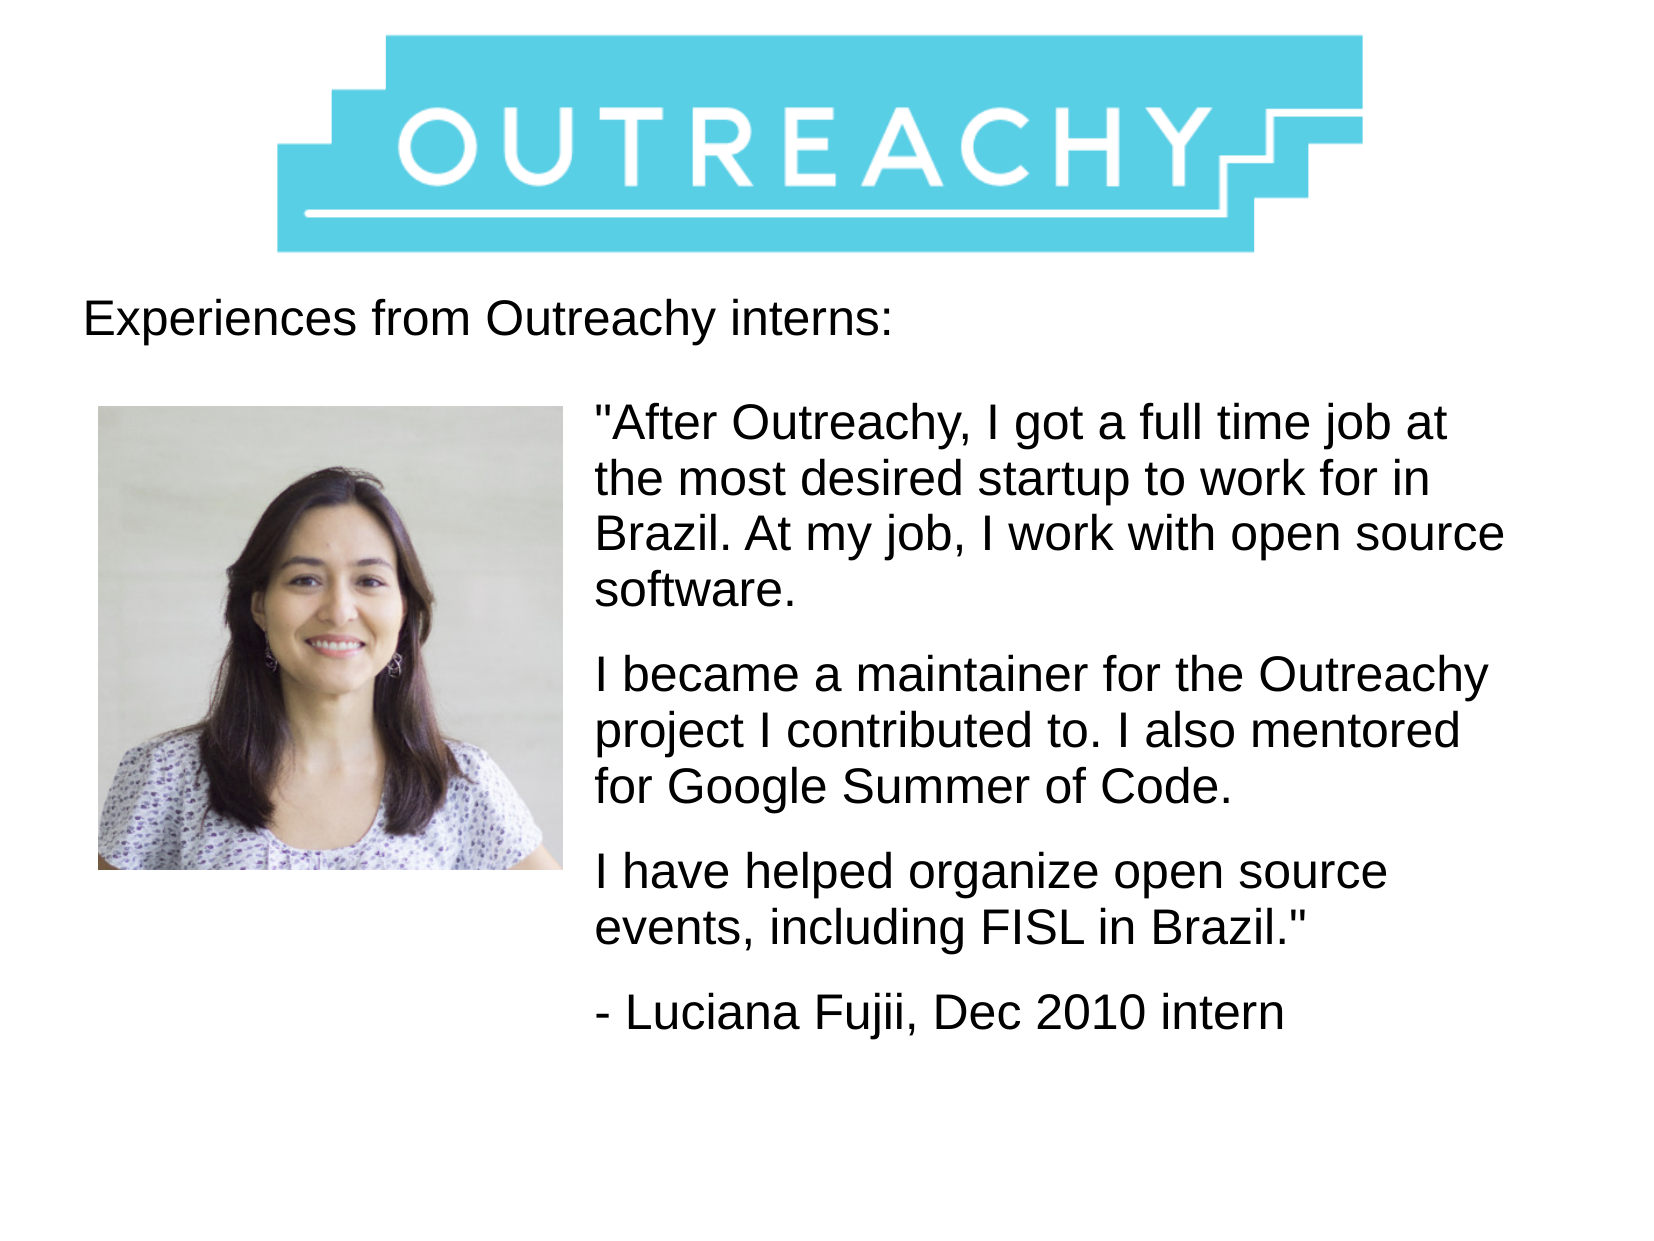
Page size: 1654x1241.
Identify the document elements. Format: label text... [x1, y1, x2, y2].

picture [206, 15, 1447, 270]
picture [98, 406, 563, 871]
list Experiences from Outreachy interns: [82, 290, 1561, 631]
text_box "After Outreachy, I got a full time job at the most desired startup to work for in Brazil. At my job, I work with open source software. I became a maintainer for the Outreachy project I contributed to. I also mentored for Google Summer of Code. I have helped organize open source events, including FISL in Brazil." - Luciana Fujii, Dec 2010 intern [579, 386, 1540, 1048]
